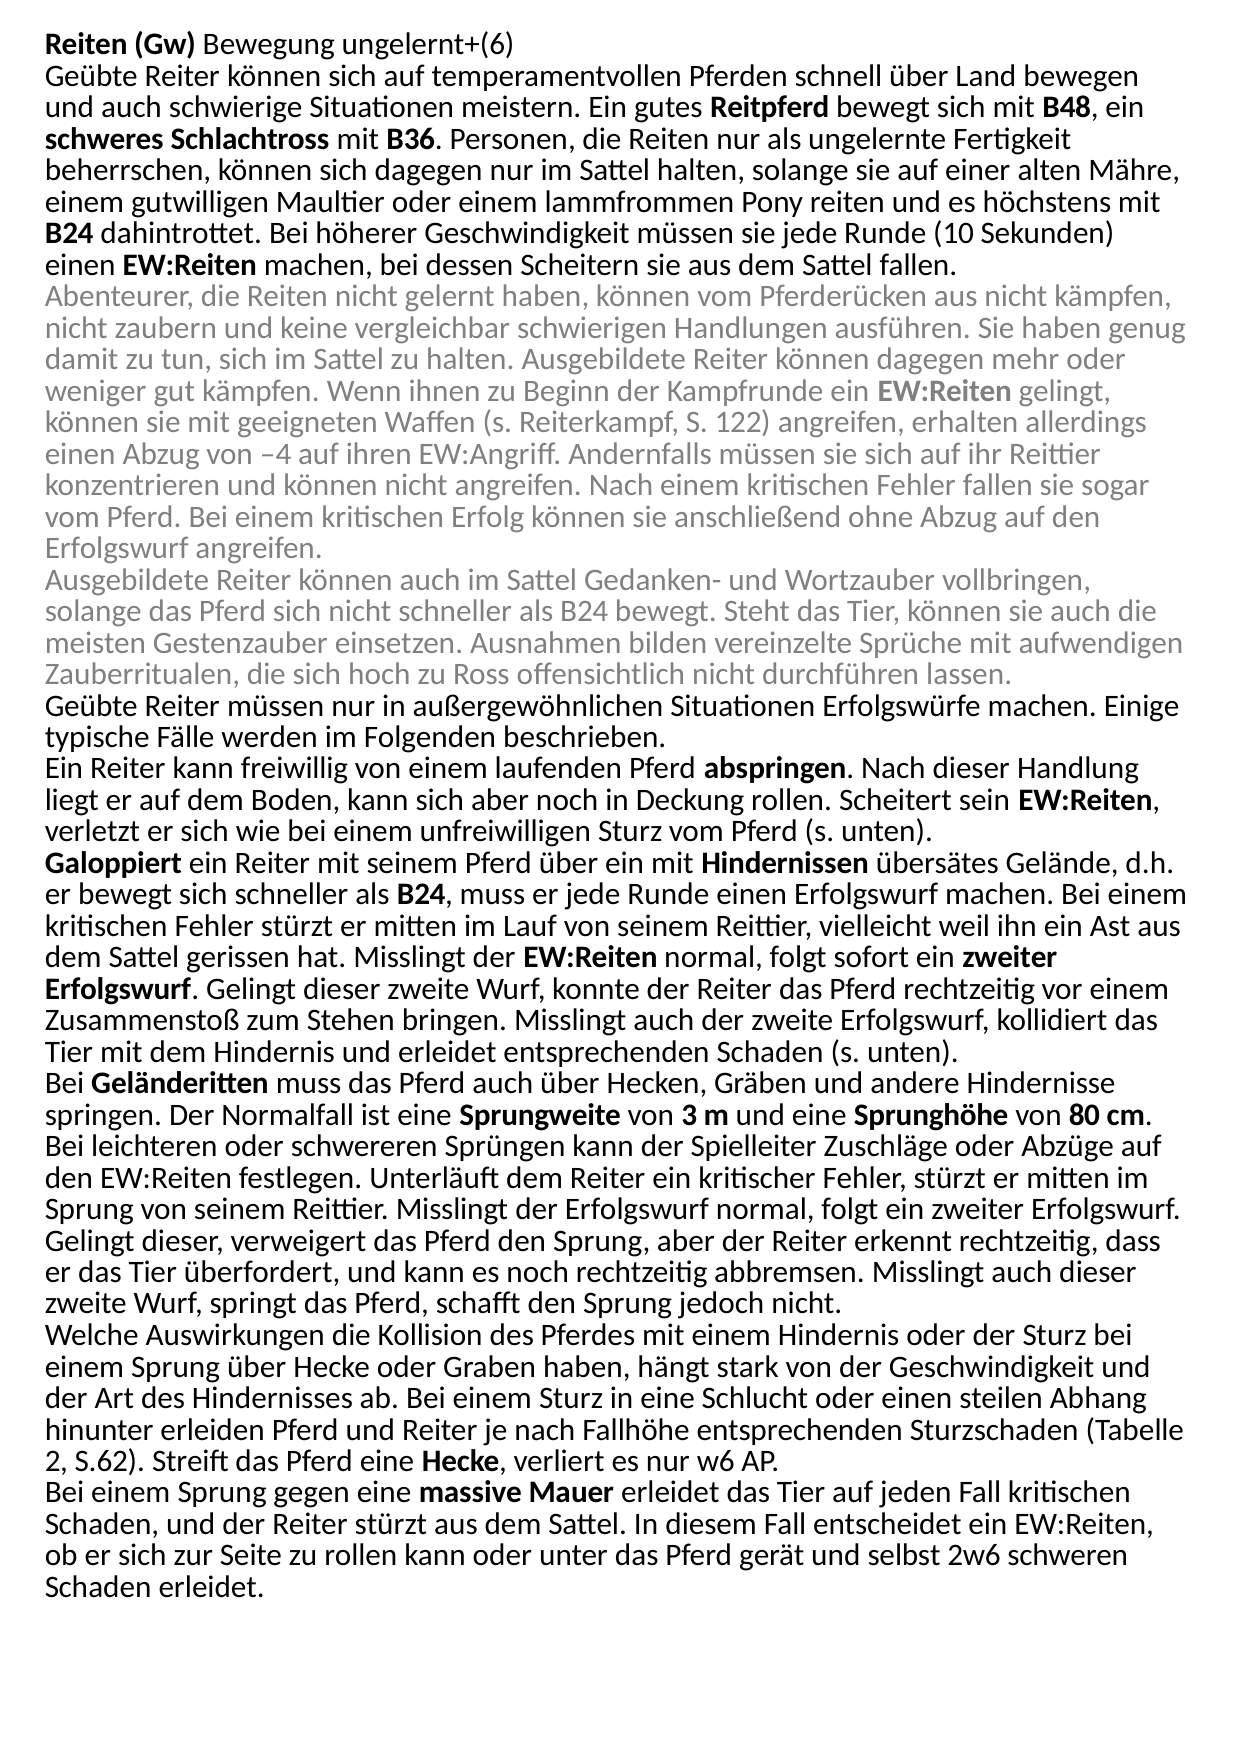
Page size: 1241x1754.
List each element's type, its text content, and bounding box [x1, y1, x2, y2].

text_box Reiten (Gw) Bewegung ungelernt+(6) Geübte Reiter können sich auf temperamentvollen Pferden schnell über Land bewegen und auch schwierige Situationen meistern. Ein gutes Reitpferd bewegt sich mit B48, ein schweres Schlachtross mit B36. Personen, die Reiten nur als ungelernte Fertigkeit beherrschen, können sich dagegen nur im Sattel halten, solange sie auf einer alten Mähre, einem gutwilligen Maultier oder einem lammfrommen Pony reiten und es höchstens mit B24 dahintrottet. Bei höherer Geschwindigkeit müssen sie jede Runde (10 Sekunden) einen EW:Reiten machen, bei dessen Scheitern sie aus dem Sattel fallen. Abenteurer, die Reiten nicht gelernt haben, können vom Pferderücken aus nicht kämpfen, nicht zaubern und keine vergleichbar schwierigen Handlungen ausführen. Sie haben genug damit zu tun, sich im Sattel zu halten. Ausgebildete Reiter können dagegen mehr oder weniger gut kämpfen. Wenn ihnen zu Beginn der Kampfrunde ein EW:Reiten gelingt, können sie mit geeigneten Waﬀen (s. Reiterkampf, S. 122) angreifen, erhalten allerdings einen Abzug von –4 auf ihren EW:Angriﬀ. Andernfalls müssen sie sich auf ihr Reittier konzentrieren und können nicht angreifen. Nach einem kritischen Fehler fallen sie sogar vom Pferd. Bei einem kritischen Erfolg können sie anschließend ohne Abzug auf den Erfolgswurf angreifen. Ausgebildete Reiter können auch im Sattel Gedanken- und Wortzauber vollbringen, solange das Pferd sich nicht schneller als B24 bewegt. Steht das Tier, können sie auch die meisten Gestenzauber einsetzen. Ausnahmen bilden vereinzelte Sprüche mit aufwendigen Zauberritualen, die sich hoch zu Ross oﬀensichtlich nicht durchführen lassen. Geübte Reiter müssen nur in außergewöhnlichen Situationen Erfolgswürfe machen. Einige typische Fälle werden im Folgenden beschrieben. Ein Reiter kann freiwillig von einem laufenden Pferd abspringen. Nach dieser Handlung liegt er auf dem Boden, kann sich aber noch in Deckung rollen. Scheitert sein EW:Reiten, verletzt er sich wie bei einem unfreiwilligen Sturz vom Pferd (s. unten). Galoppiert ein Reiter mit seinem Pferd über ein mit Hindernissen übersätes Gelände, d.h. er bewegt sich schneller als B24, muss er jede Runde einen Erfolgswurf machen. Bei einem kritischen Fehler stürzt er mitten im Lauf von seinem Reittier, vielleicht weil ihn ein Ast aus dem Sattel gerissen hat. Misslingt der EW:Reiten normal, folgt sofort ein zweiter Erfolgswurf. Gelingt dieser zweite Wurf, konnte der Reiter das Pferd rechtzeitig vor einem Zusammenstoß zum Stehen bringen. Misslingt auch der zweite Erfolgswurf, kollidiert das Tier mit dem Hindernis und erleidet entsprechenden Schaden (s. unten). Bei Geländeritten muss das Pferd auch über Hecken, Gräben und andere Hindernisse springen. Der Normalfall ist eine Sprungweite von 3 m und eine Sprunghöhe von 80 cm. Bei leichteren oder schwereren Sprüngen kann der Spielleiter Zuschläge oder Abzüge auf den EW:Reiten festlegen. Unterläuft dem Reiter ein kritischer Fehler, stürzt er mitten im Sprung von seinem Reittier. Misslingt der Erfolgswurf normal, folgt ein zweiter Erfolgswurf. Gelingt dieser, verweigert das Pferd den Sprung, aber der Reiter erkennt rechtzeitig, dass er das Tier überfordert, und kann es noch rechtzeitig abbremsen. Misslingt auch dieser zweite Wurf, springt das Pferd, schaﬀt den Sprung jedoch nicht. Welche Auswirkungen die Kollision des Pferdes mit einem Hindernis oder der Sturz bei einem Sprung über Hecke oder Graben haben, hängt stark von der Geschwindigkeit und der Art des Hindernisses ab. Bei einem Sturz in eine Schlucht oder einen steilen Abhang hinunter erleiden Pferd und Reiter je nach Fallhöhe entsprechenden Sturzschaden (Tabelle 2, S.62). Streift das Pferd eine Hecke, verliert es nur w6 AP. Bei einem Sprung gegen eine massive Mauer erleidet das Tier auf jeden Fall kritischen Schaden, und der Reiter stürzt aus dem Sattel. In diesem Fall entscheidet ein EW:Reiten, ob er sich zur Seite zu rollen kann oder unter das Pferd gerät und selbst 2w6 schweren Schaden erleidet. [30, 24, 1204, 1691]
